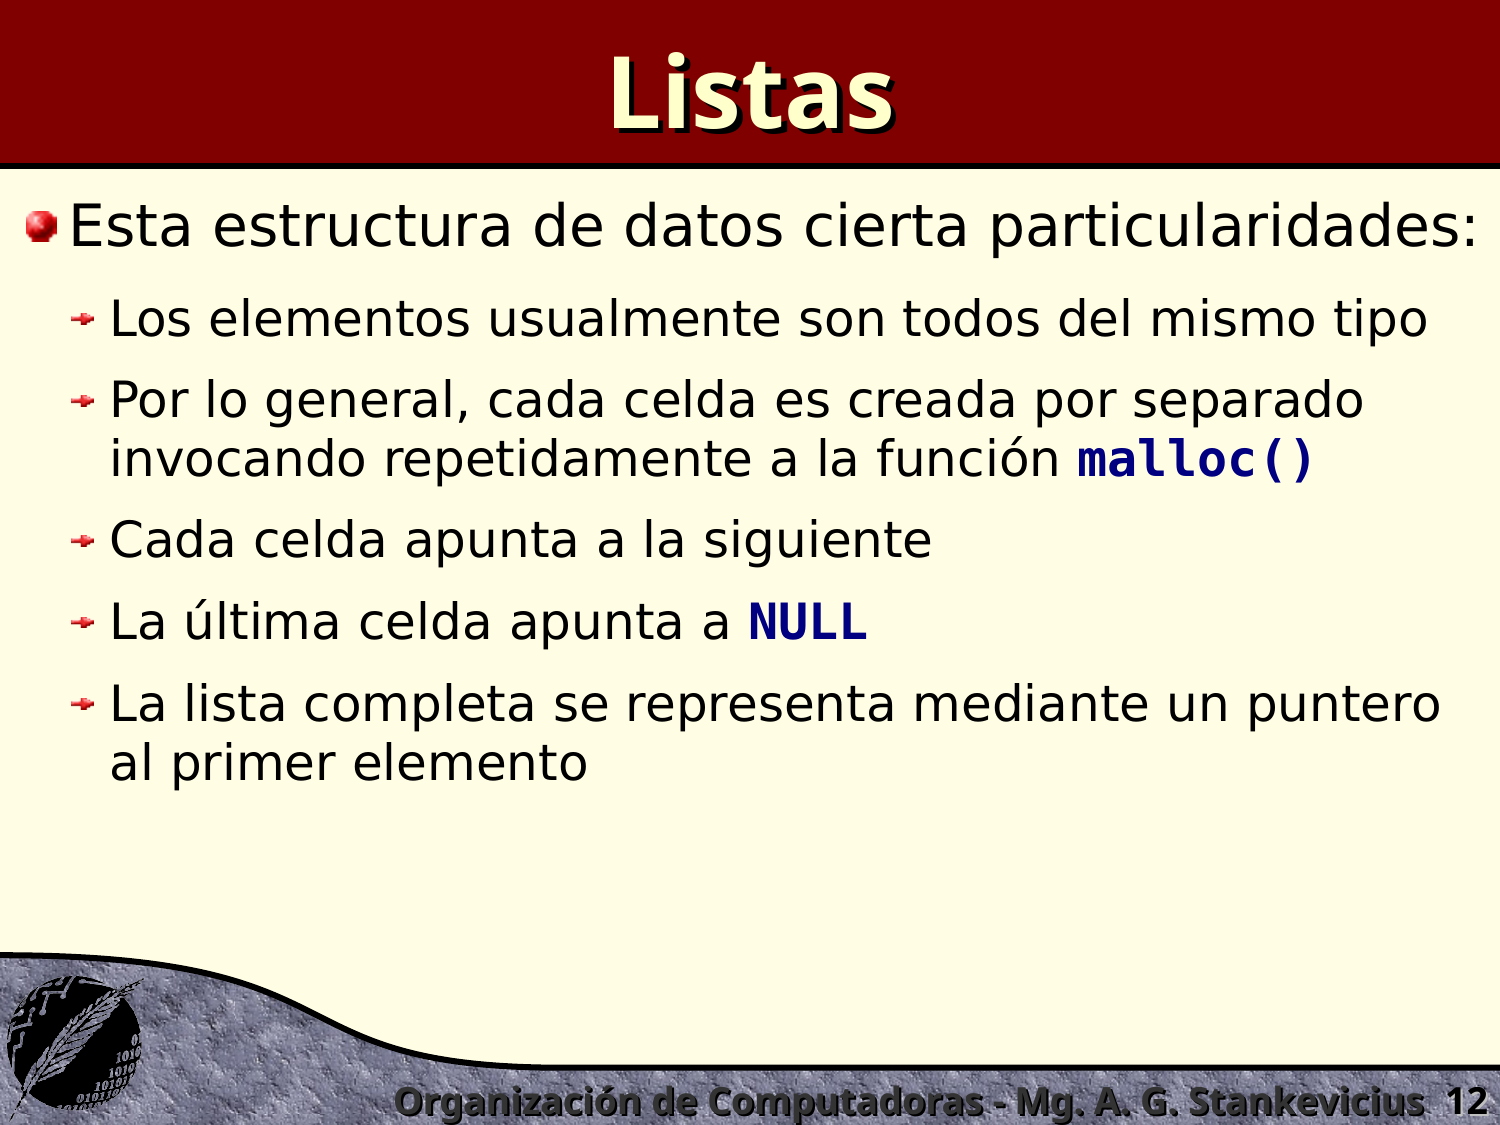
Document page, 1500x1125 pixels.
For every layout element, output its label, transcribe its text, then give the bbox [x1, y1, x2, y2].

picture [0, 959, 1500, 1125]
picture [1058, 1100, 1065, 1110]
title Listas [15, 5, 1485, 160]
list Esta estructura de datos cierta particularidades: Los elementos usualmente son todos del mismo tipo Por lo general, cada celda es creada por separado invocando repetidamente a la función malloc() Cada celda apunta a la siguiente La última celda apunta a NULL La lista completa se representa mediante un puntero al primer elemento [11, 192, 1486, 935]
picture [448, 1100, 455, 1110]
picture [802, 1100, 806, 1110]
